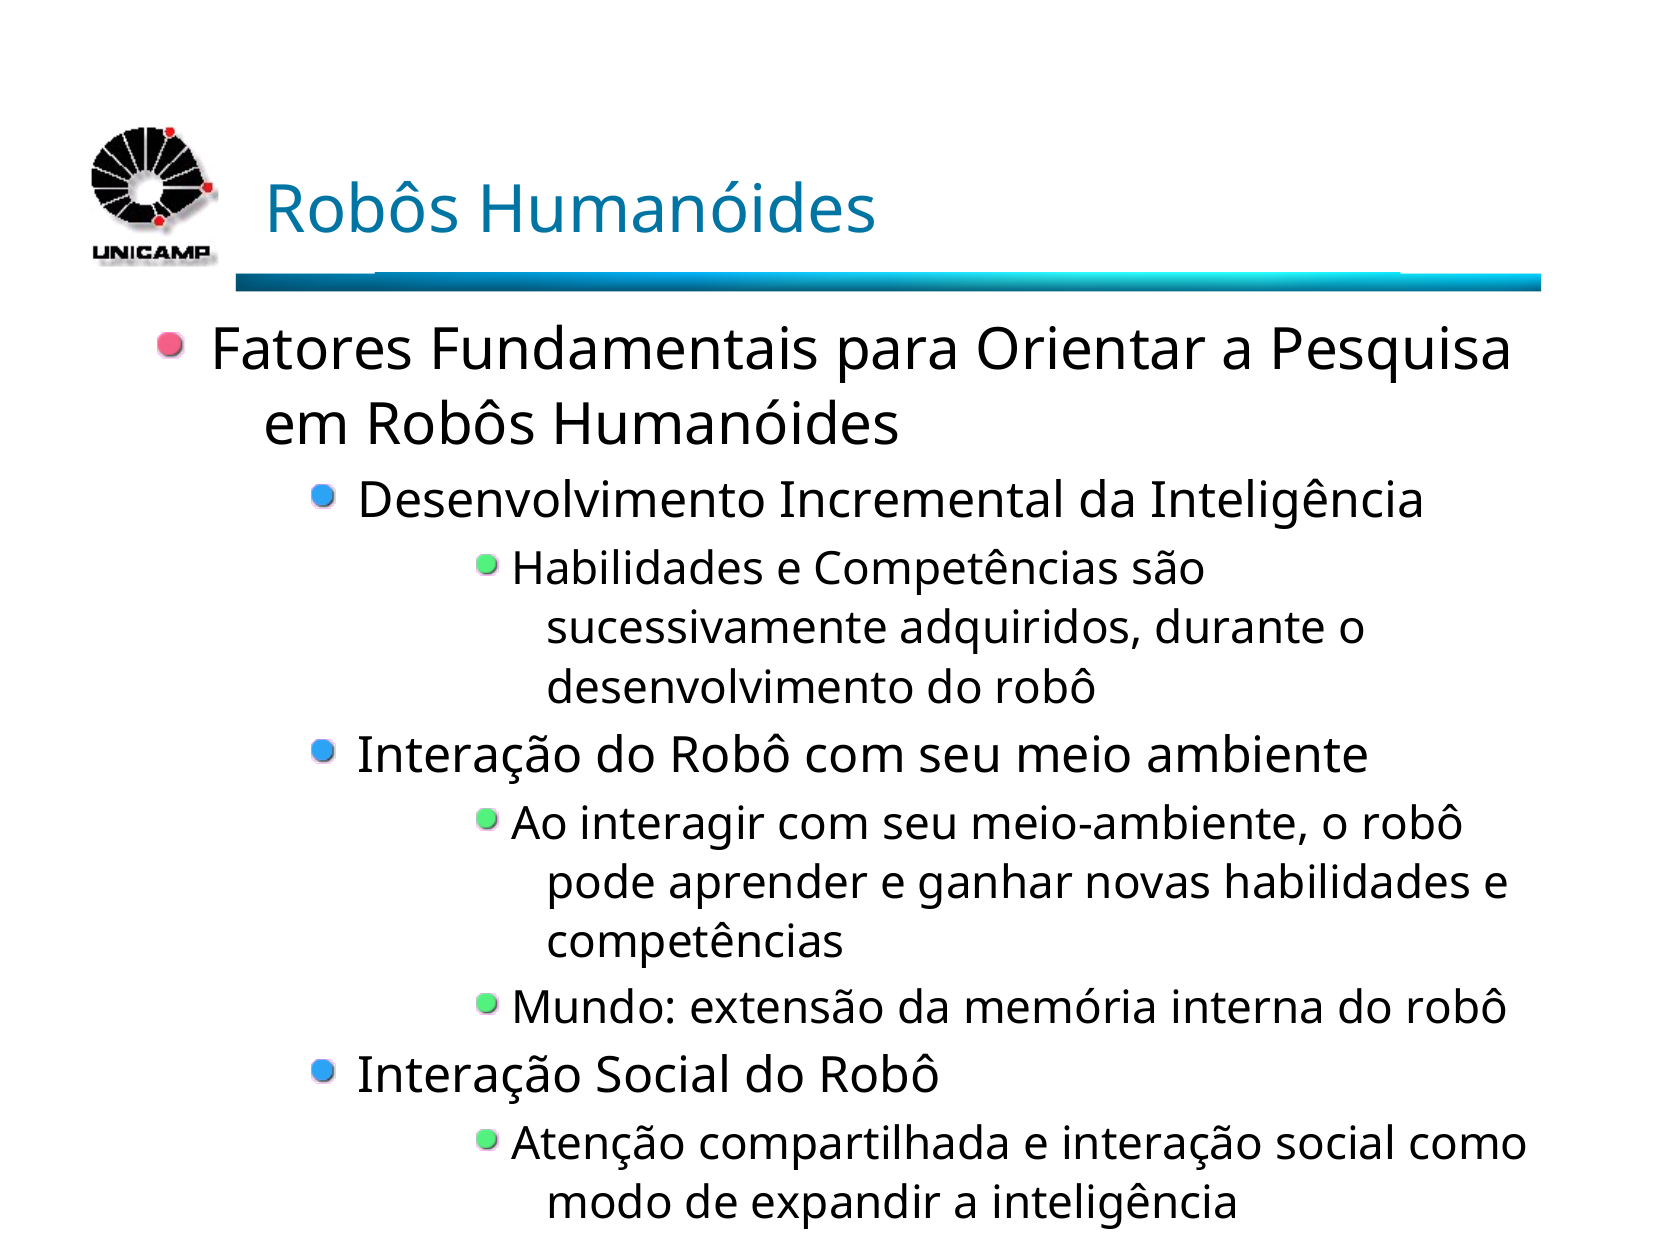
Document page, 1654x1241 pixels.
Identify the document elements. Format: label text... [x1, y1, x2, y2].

title Robôs Humanóides [264, 42, 1534, 250]
list Fatores Fundamentais para Orientar a Pesquisa em Robôs Humanóides Desenvolvimento Incremental da Inteligência Habilidades e Competências são sucessivamente adquiridos, durante o desenvolvimento do robô Interação do Robô com seu meio ambiente Ao interagir com seu meio-ambiente, o robô pode aprender e ganhar novas habilidades e competências Mundo: extensão da memória interna do robô Interação Social do Robô Atenção compartilhada e interação social como modo de expandir a inteligência Integração Multi-modal Informações dos diferentes sentidos deve ser integrada [121, 309, 1534, 1182]
picture [125, 272, 1654, 295]
